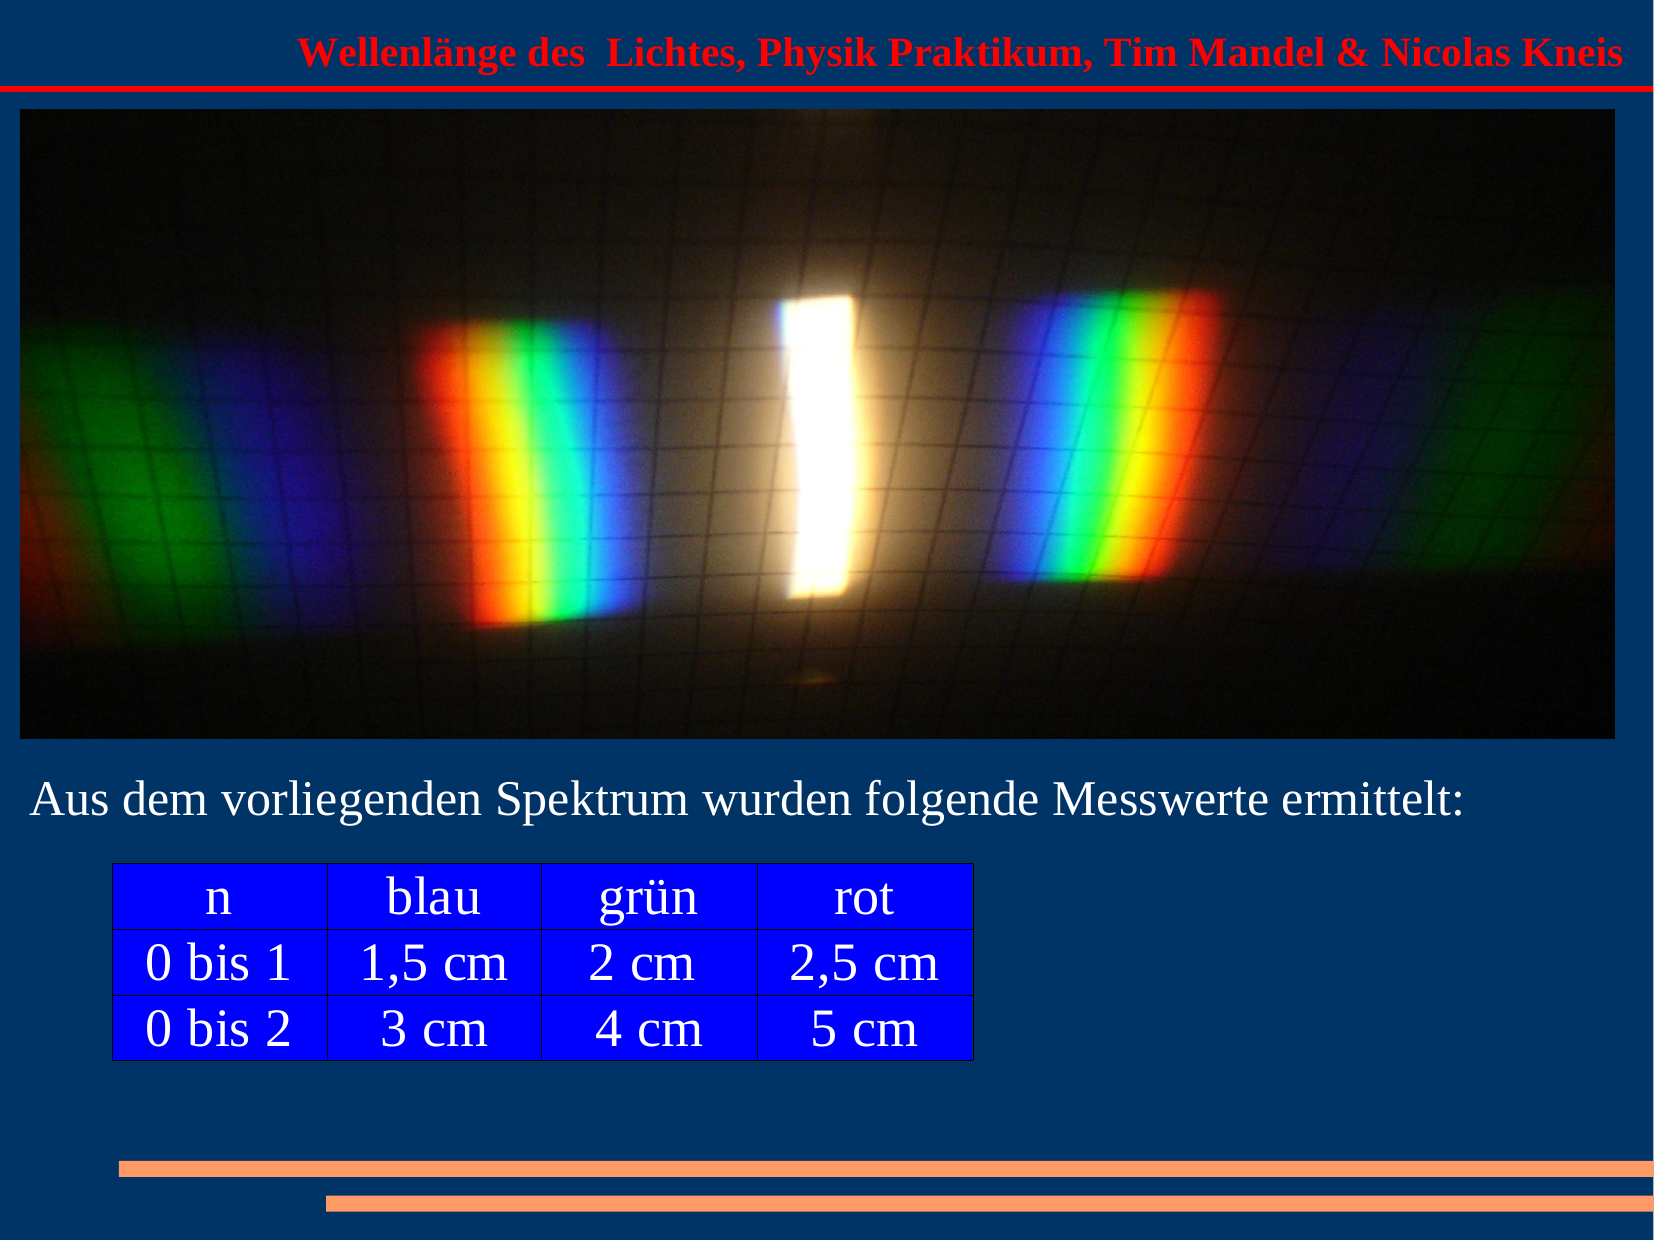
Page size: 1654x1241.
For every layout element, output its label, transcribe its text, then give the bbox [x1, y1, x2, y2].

text_box Aus dem vorliegenden Spektrum wurden folgende Messwerte ermittelt: [29, 770, 1625, 827]
chart [111, 863, 975, 1063]
text_box Wellenlänge des Lichtes, Physik Praktikum, Tim Mandel & Nicolas Kneis [265, 29, 1625, 97]
picture [20, 109, 1615, 739]
